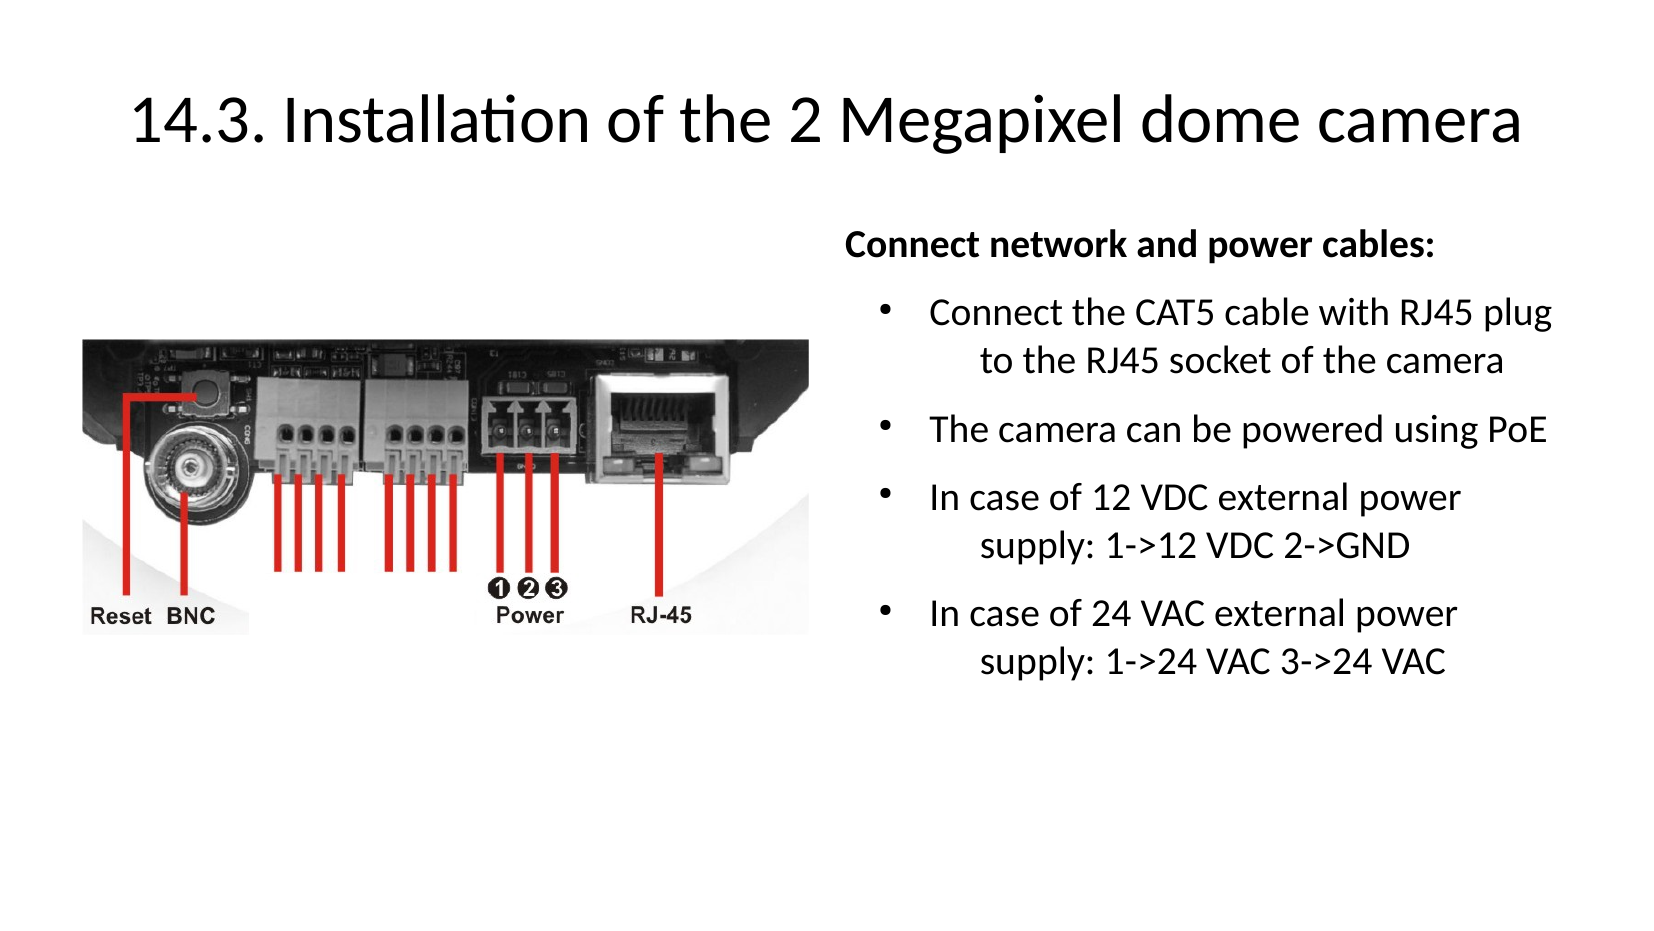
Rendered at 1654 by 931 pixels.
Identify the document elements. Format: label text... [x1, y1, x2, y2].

title 14.3. Installation of the 2 Megapixel dome camera [82, 73, 1571, 157]
list Connect network and power cables: Connect the CAT5 cable with RJ45 plug to the RJ45 socket of the camera The camera can be powered using PoE In case of 12 VDC external power supply: 1->12 VDC 2->GND In case of 24 VAC external power supply: 1->24 VAC 3->24 VAC [845, 217, 1572, 758]
picture [82, 339, 809, 635]
